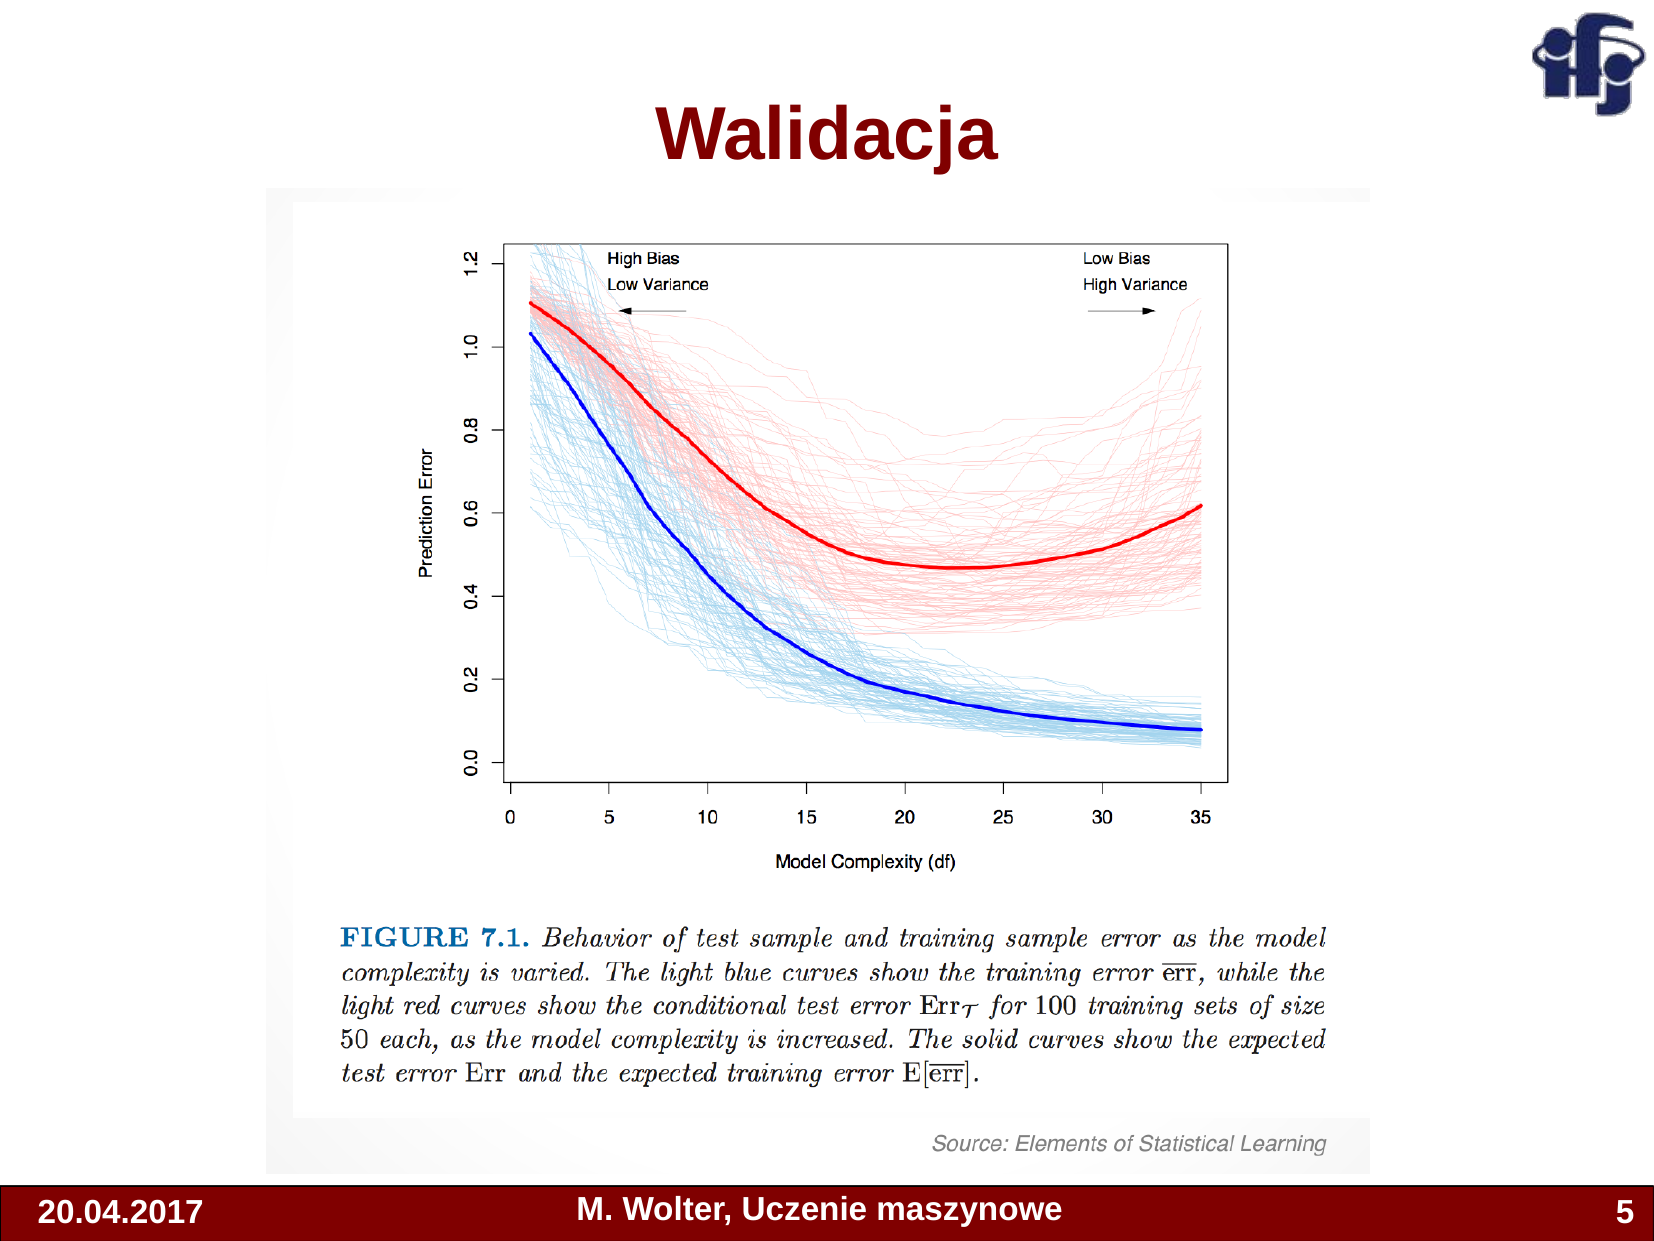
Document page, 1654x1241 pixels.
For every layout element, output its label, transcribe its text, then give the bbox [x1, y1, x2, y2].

picture [266, 188, 1370, 1174]
title Walidacja [82, 25, 1571, 233]
picture [1525, 0, 1654, 129]
